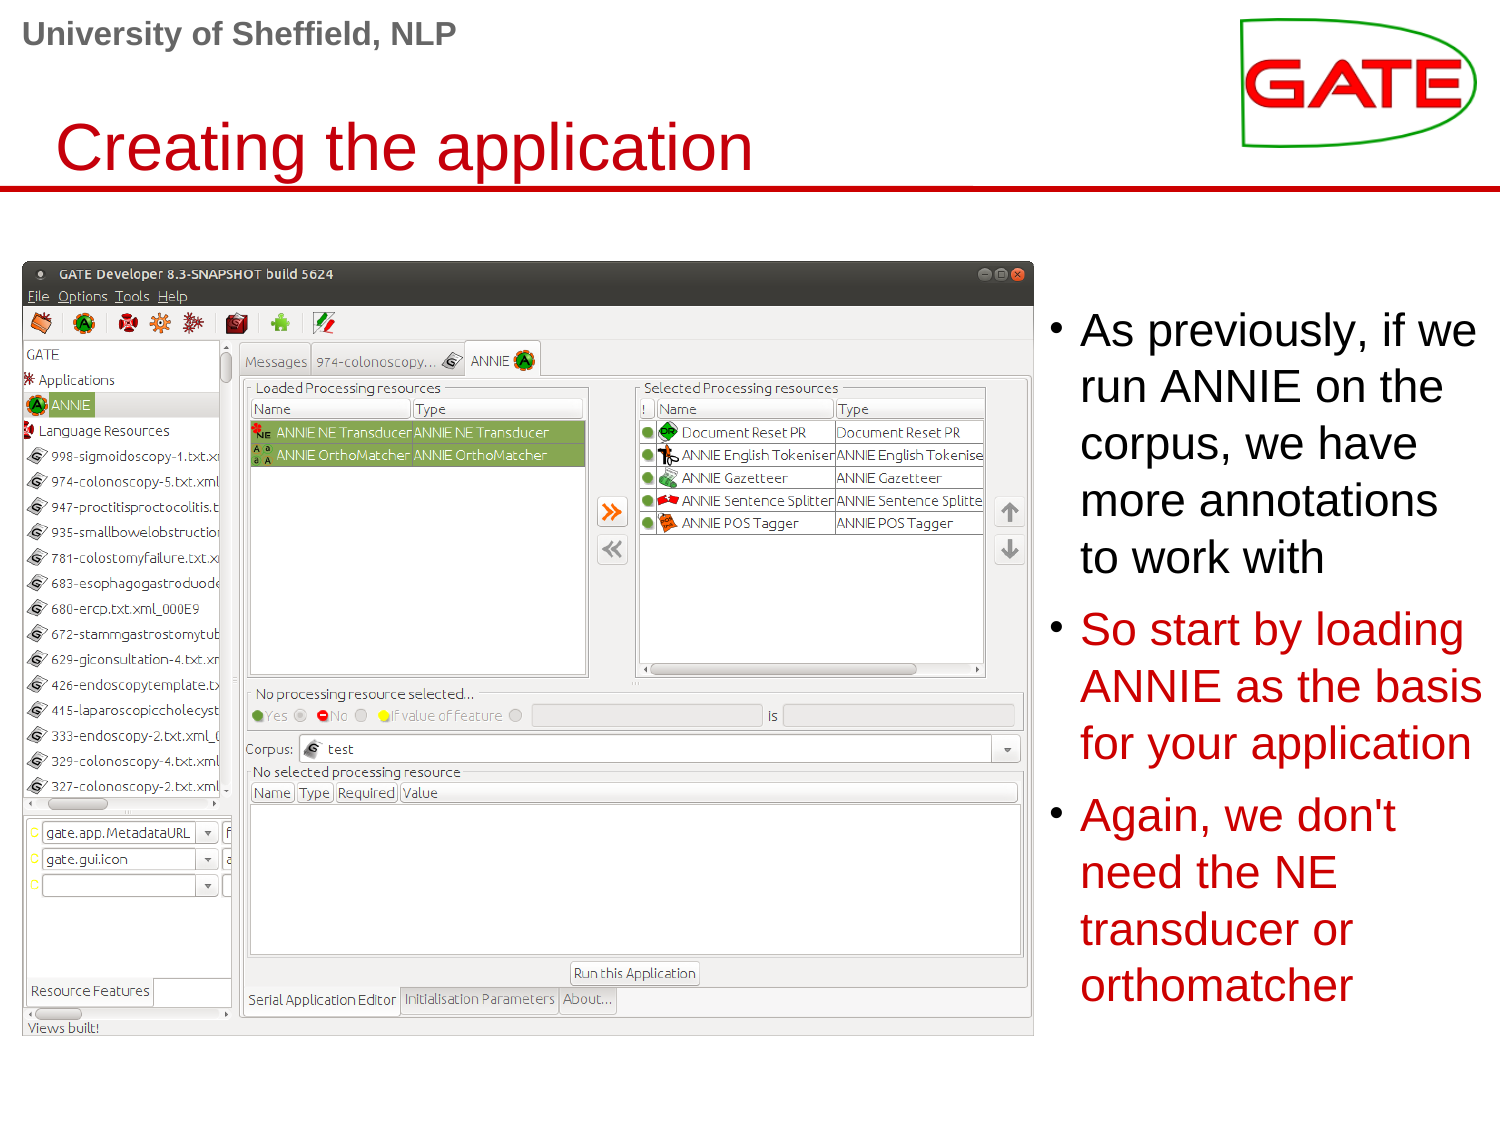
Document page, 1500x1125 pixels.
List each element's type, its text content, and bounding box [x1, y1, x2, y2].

title Creating the application [41, 30, 1391, 262]
picture [22, 261, 1034, 1036]
list As previously, if we run ANNIE on the corpus, we have more annotations to work with So start by loading ANNIE as the basis for your application Again, we don't need the NE transducer or orthomatcher [1033, 290, 1500, 1123]
picture [1240, 18, 1477, 148]
